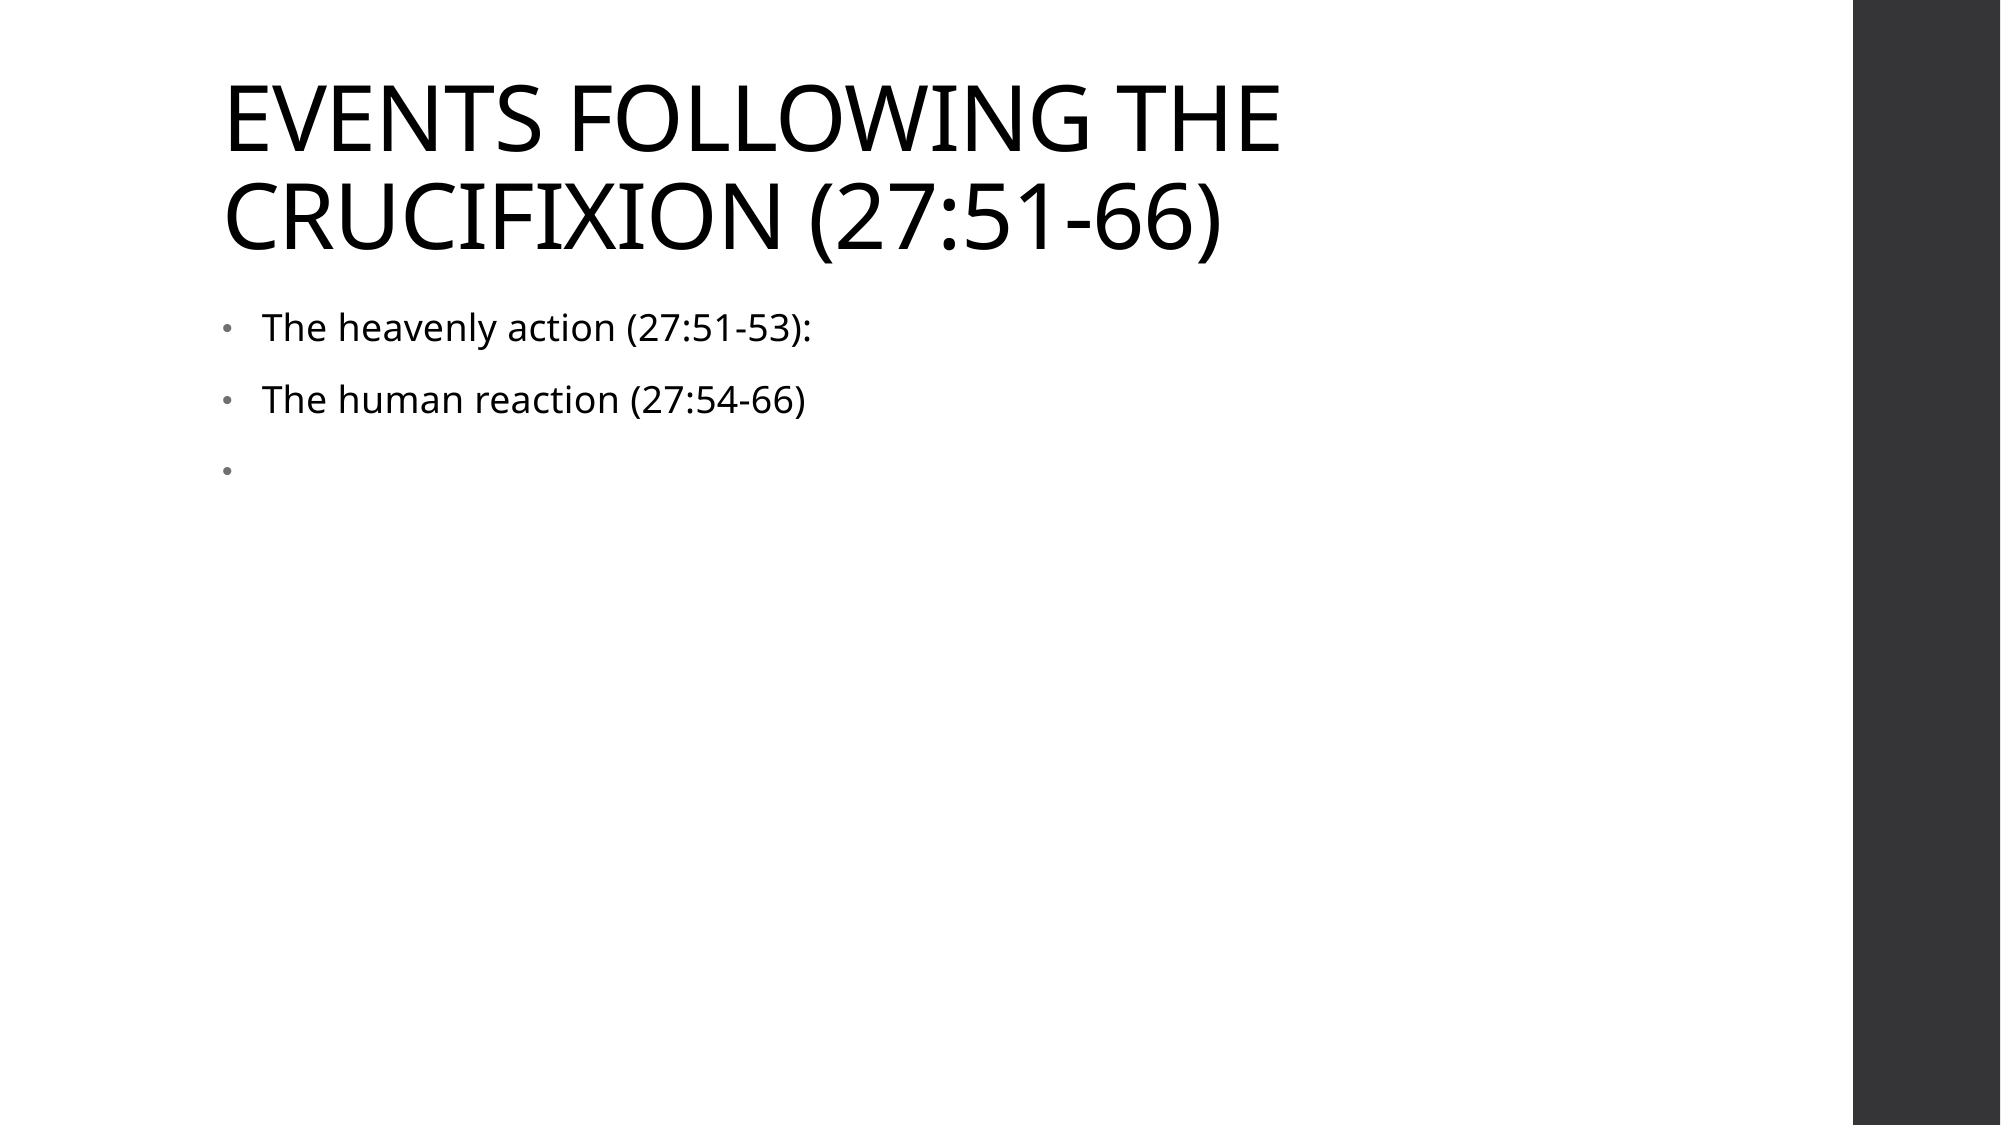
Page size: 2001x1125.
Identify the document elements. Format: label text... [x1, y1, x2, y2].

title EVENTS FOLLOWING THE CRUCIFIXION (27:51-66) [206, 60, 1797, 278]
list The heavenly action (27:51-53): The human reaction (27:54-66) [206, 299, 1617, 1014]
